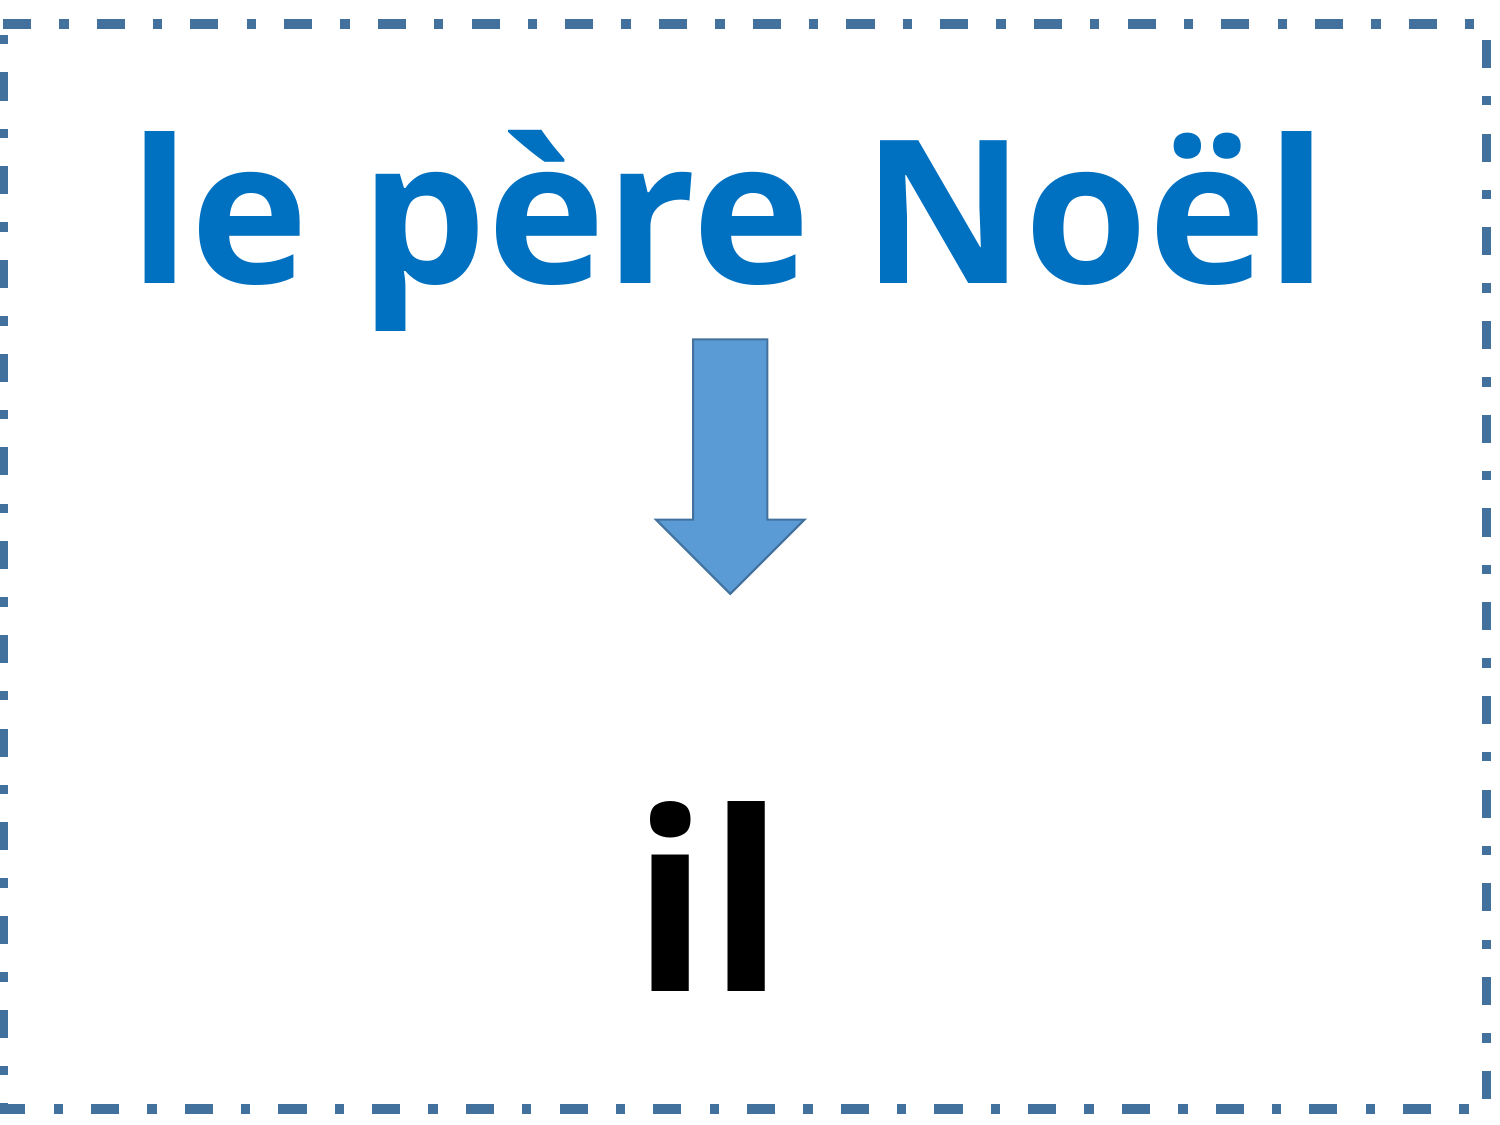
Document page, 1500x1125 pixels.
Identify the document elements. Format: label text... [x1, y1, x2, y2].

text_box il [618, 734, 923, 1049]
text_box le père Noël [115, 76, 1426, 331]
text_box [656, 339, 805, 594]
text_box le père Noël [405, 196, 447, 261]
